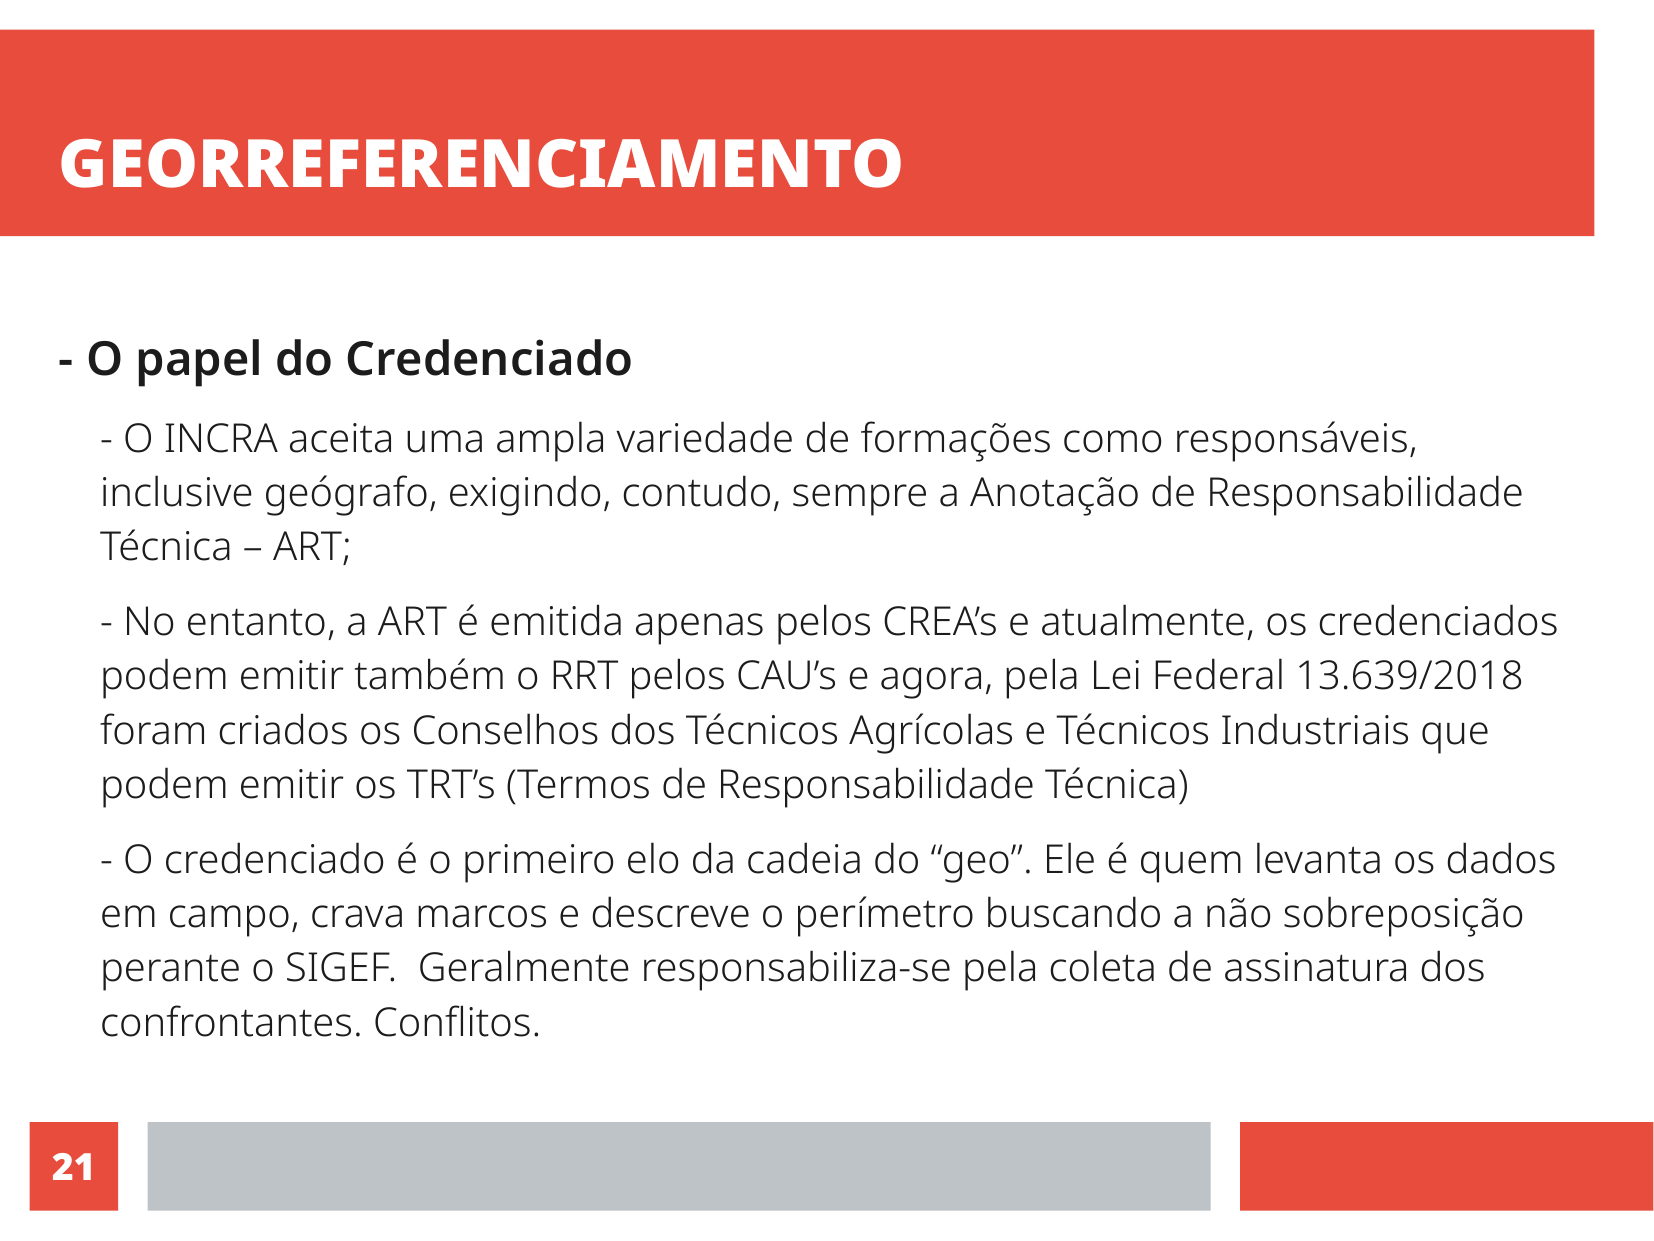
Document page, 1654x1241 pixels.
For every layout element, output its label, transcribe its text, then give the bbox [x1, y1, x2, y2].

list - O papel do Credenciado - O INCRA aceita uma ampla variedade de formações como responsáveis, inclusive geógrafo, exigindo, contudo, sempre a Anotação de Responsabilidade Técnica – ART; - No entanto, a ART é emitida apenas pelos CREA’s e atualmente, os credenciados podem emitir também o RRT pelos CAU’s e agora, pela Lei Federal 13.639/2018 foram criados os Conselhos dos Técnicos Agrícolas e Técnicos Industriais que podem emitir os TRT’s (Termos de Responsabilidade Técnica) - O credenciado é o primeiro elo da cadeia do “geo”. Ele é quem levanta os dados em campo, crava marcos e descreve o perímetro buscando a não sobreposição perante o SIGEF. Geralmente responsabiliza-se pela coleta de assinatura dos confrontantes. Conflitos. [59, 324, 1565, 1093]
title GEORREFERENCIAMENTO [59, 59, 1595, 207]
